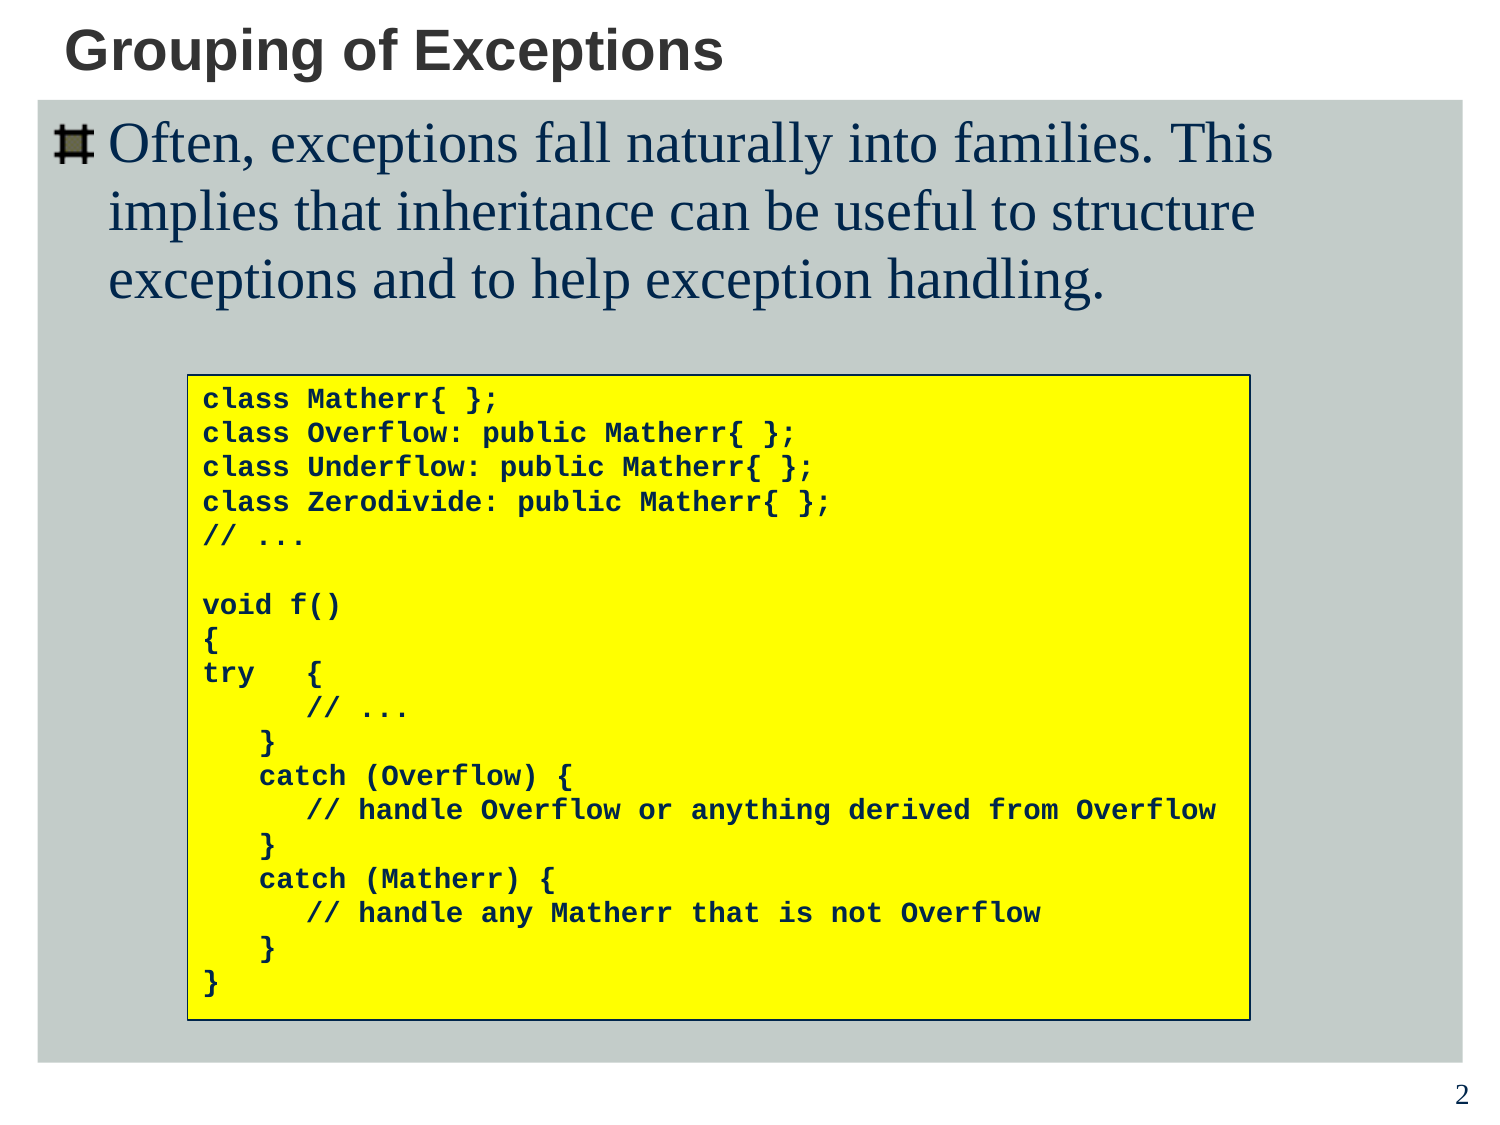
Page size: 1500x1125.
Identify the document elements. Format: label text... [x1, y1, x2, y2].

title Grouping of Exceptions [50, 0, 1450, 91]
text_box class Matherr{ }; class Overflow: public Matherr{ }; class Underflow: public Matherr{ }; class Zerodivide: public Matherr{ }; // ... void f() { try { // ... } catch (Overflow) { // handle Overflow or anything derived from Overflow } catch (Matherr) { // handle any Matherr that is not Overflow } } [187, 375, 1251, 1020]
list Often, exceptions fall naturally into families. This implies that inheritance can be useful to structure exceptions and to help exception handling. [37, 99, 1463, 1063]
